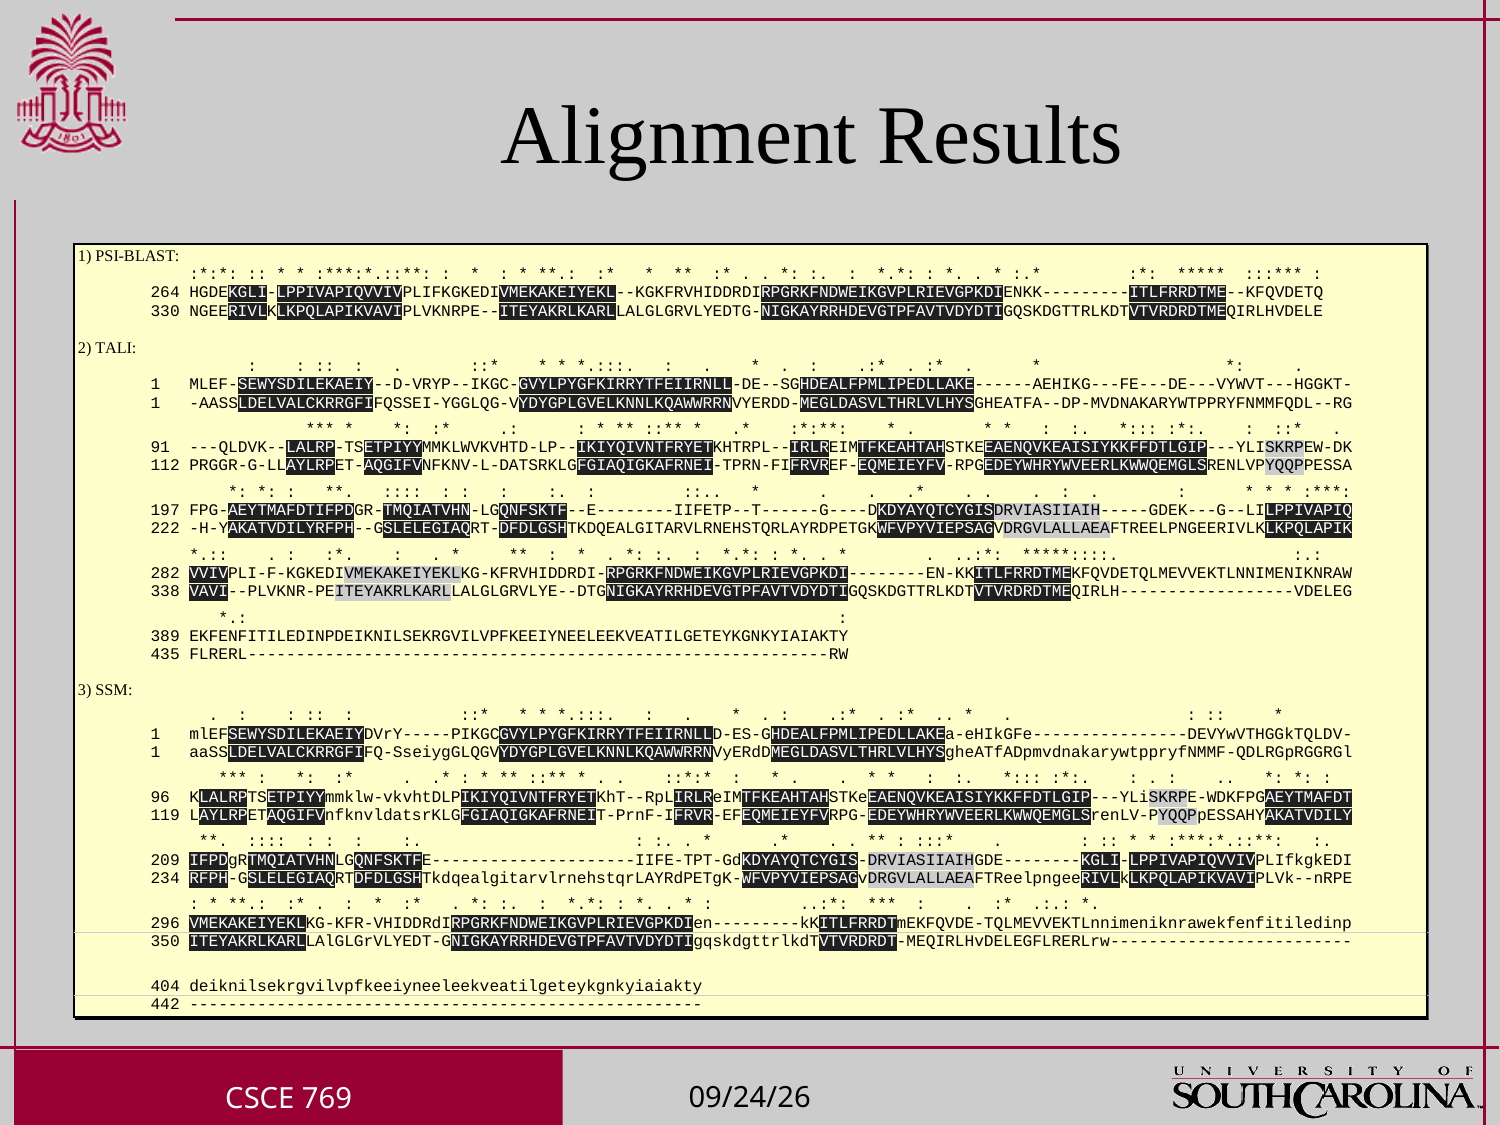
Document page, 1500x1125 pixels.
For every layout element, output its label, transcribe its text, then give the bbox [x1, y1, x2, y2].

picture [12, 12, 131, 155]
picture [1162, 1049, 1483, 1125]
chart [41, 240, 1429, 1042]
title Alignment Results [174, 9, 1450, 188]
